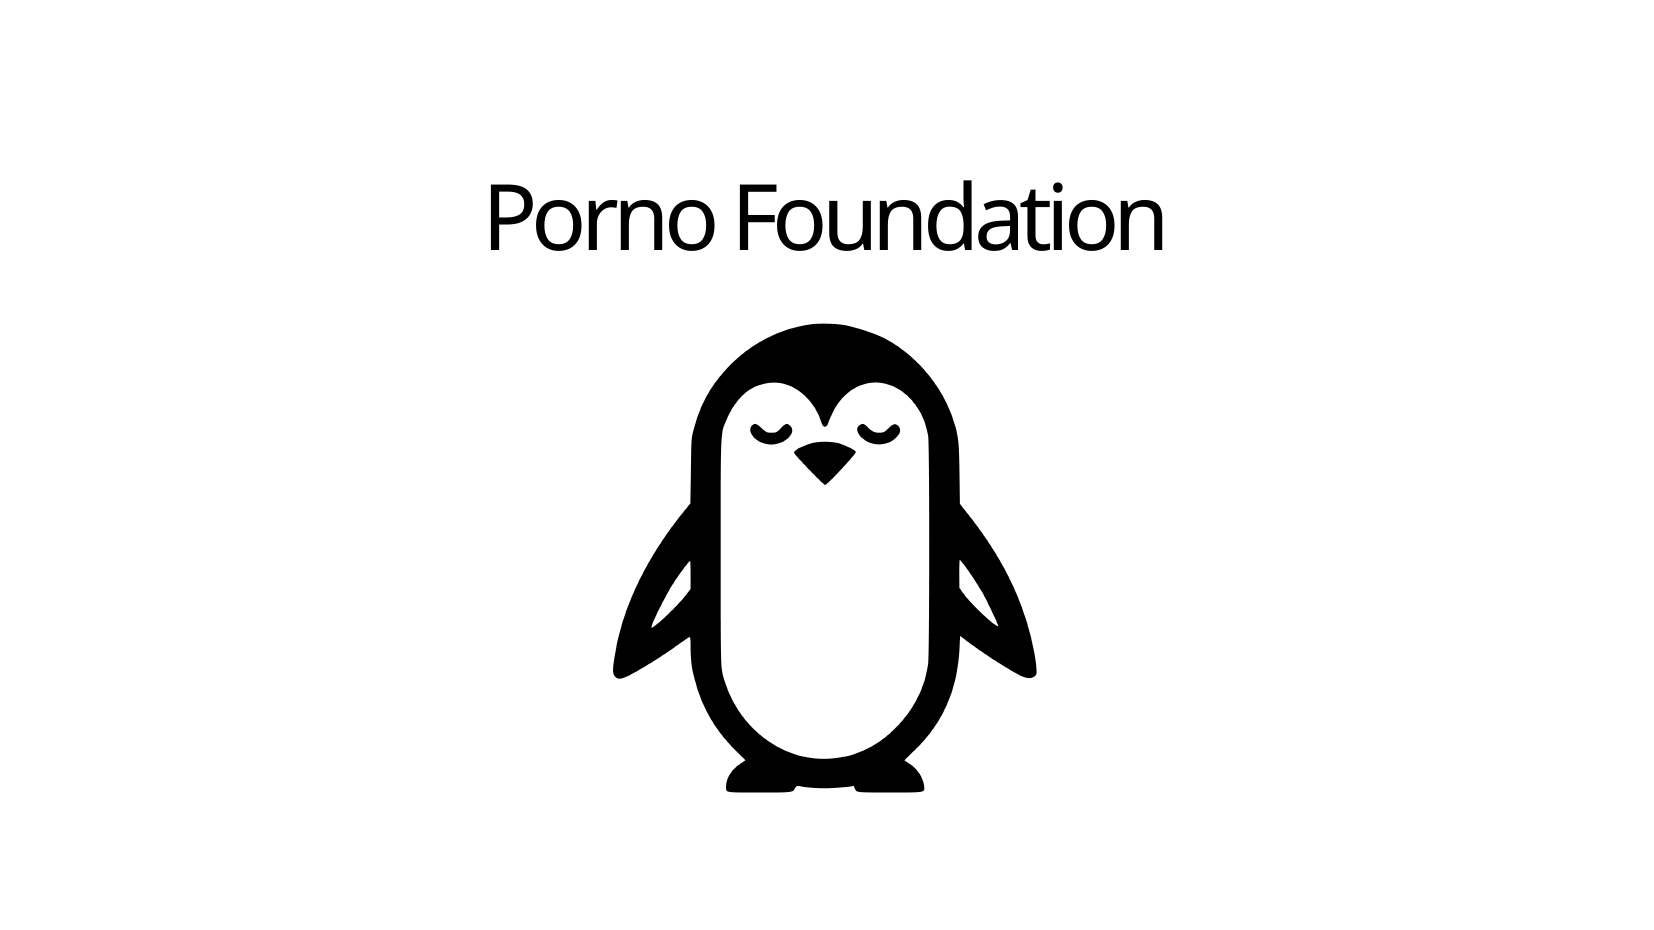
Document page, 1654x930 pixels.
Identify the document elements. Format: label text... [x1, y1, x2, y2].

picture [511, 262, 1142, 893]
title Porno Foundation [82, 137, 1571, 293]
